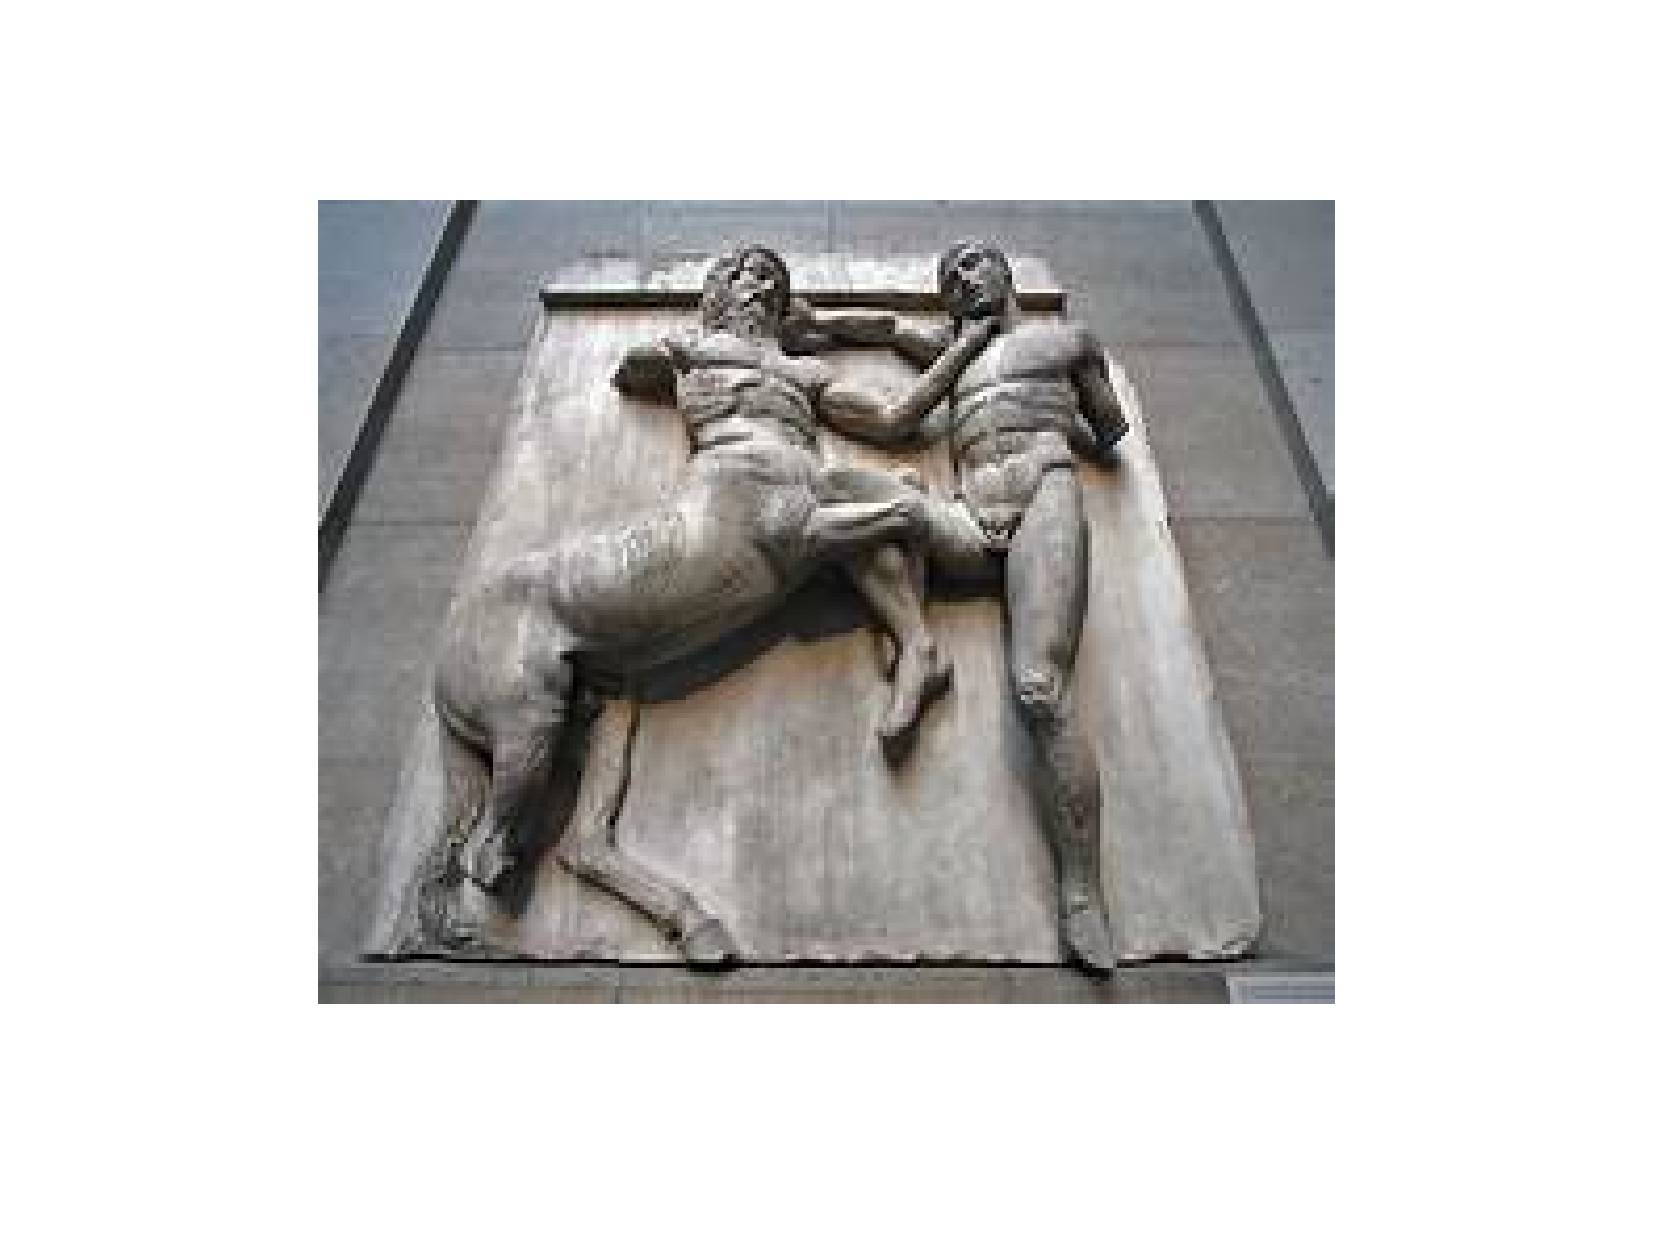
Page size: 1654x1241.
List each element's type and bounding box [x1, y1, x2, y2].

picture [318, 200, 1335, 1004]
